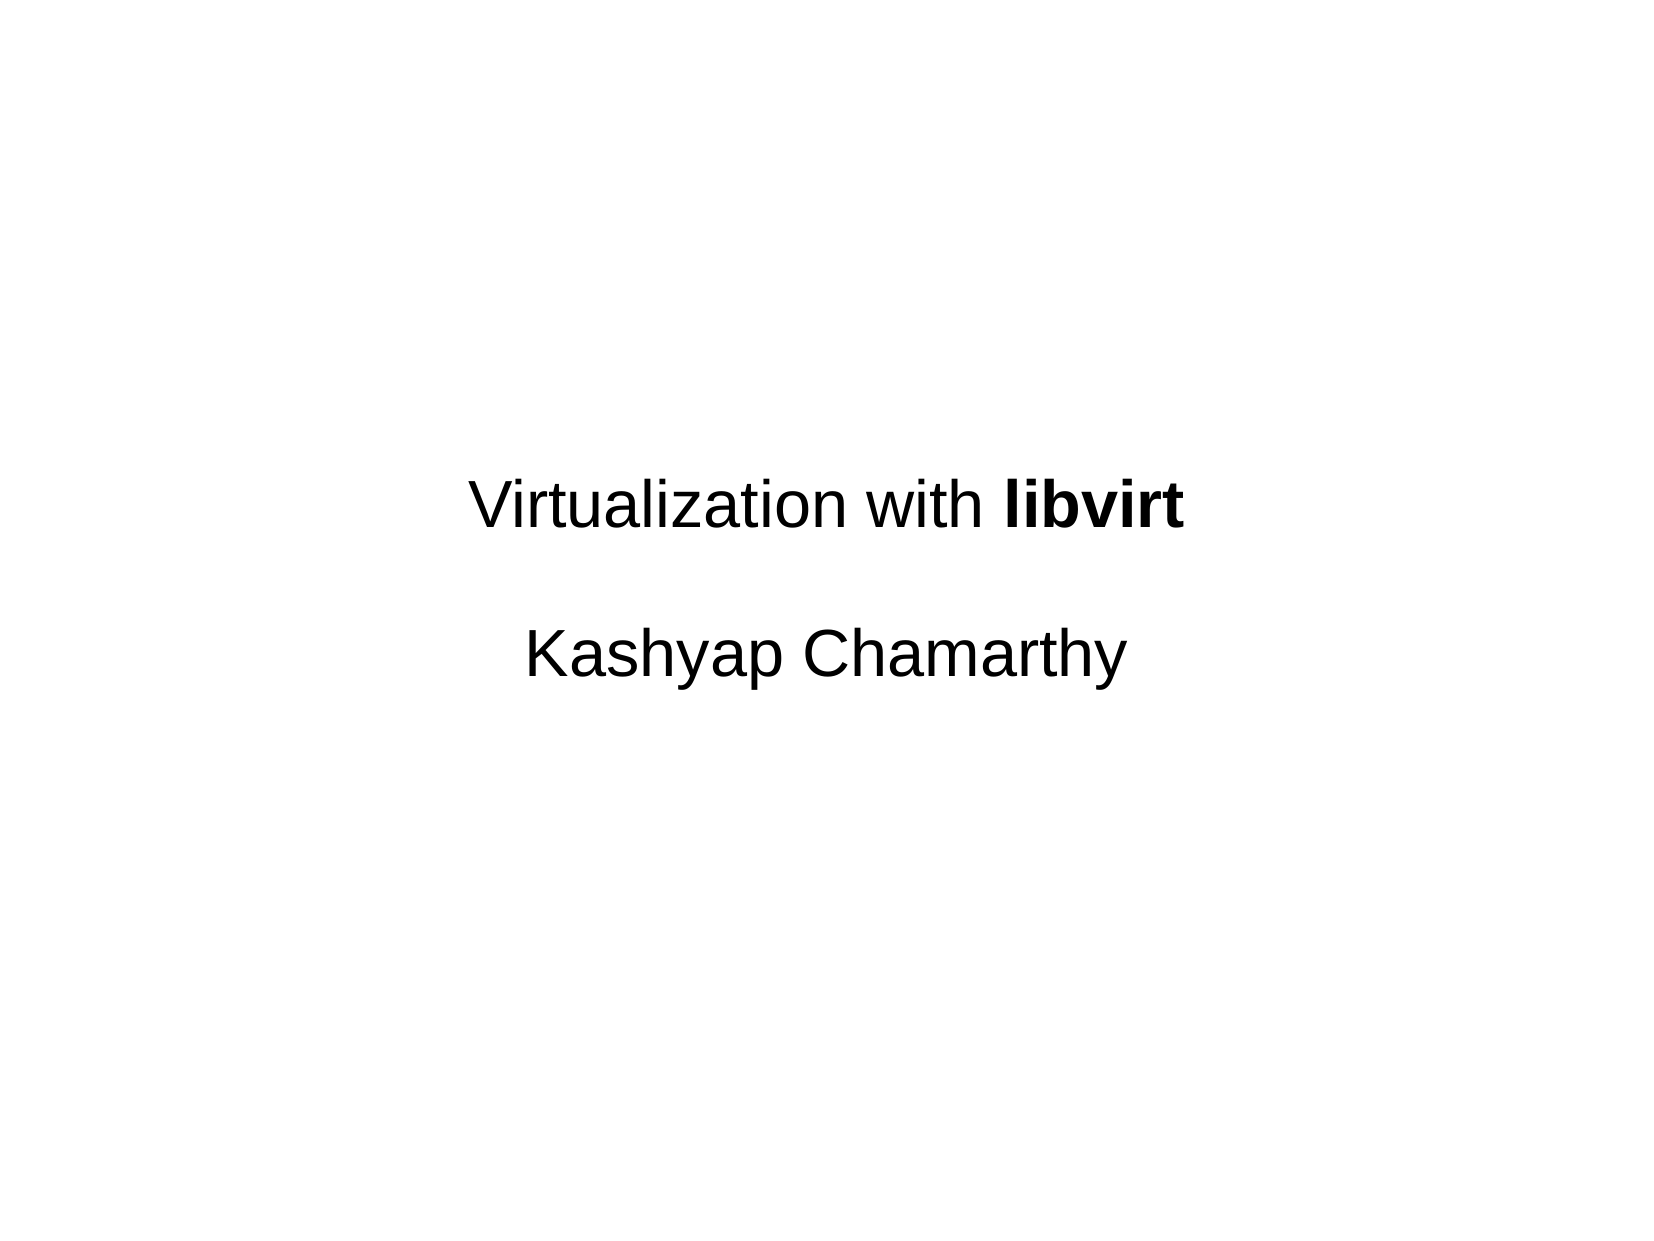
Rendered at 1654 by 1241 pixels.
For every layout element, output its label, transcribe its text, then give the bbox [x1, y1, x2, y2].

subtitle Virtualization with libvirt Kashyap Chamarthy [82, 49, 1571, 1109]
